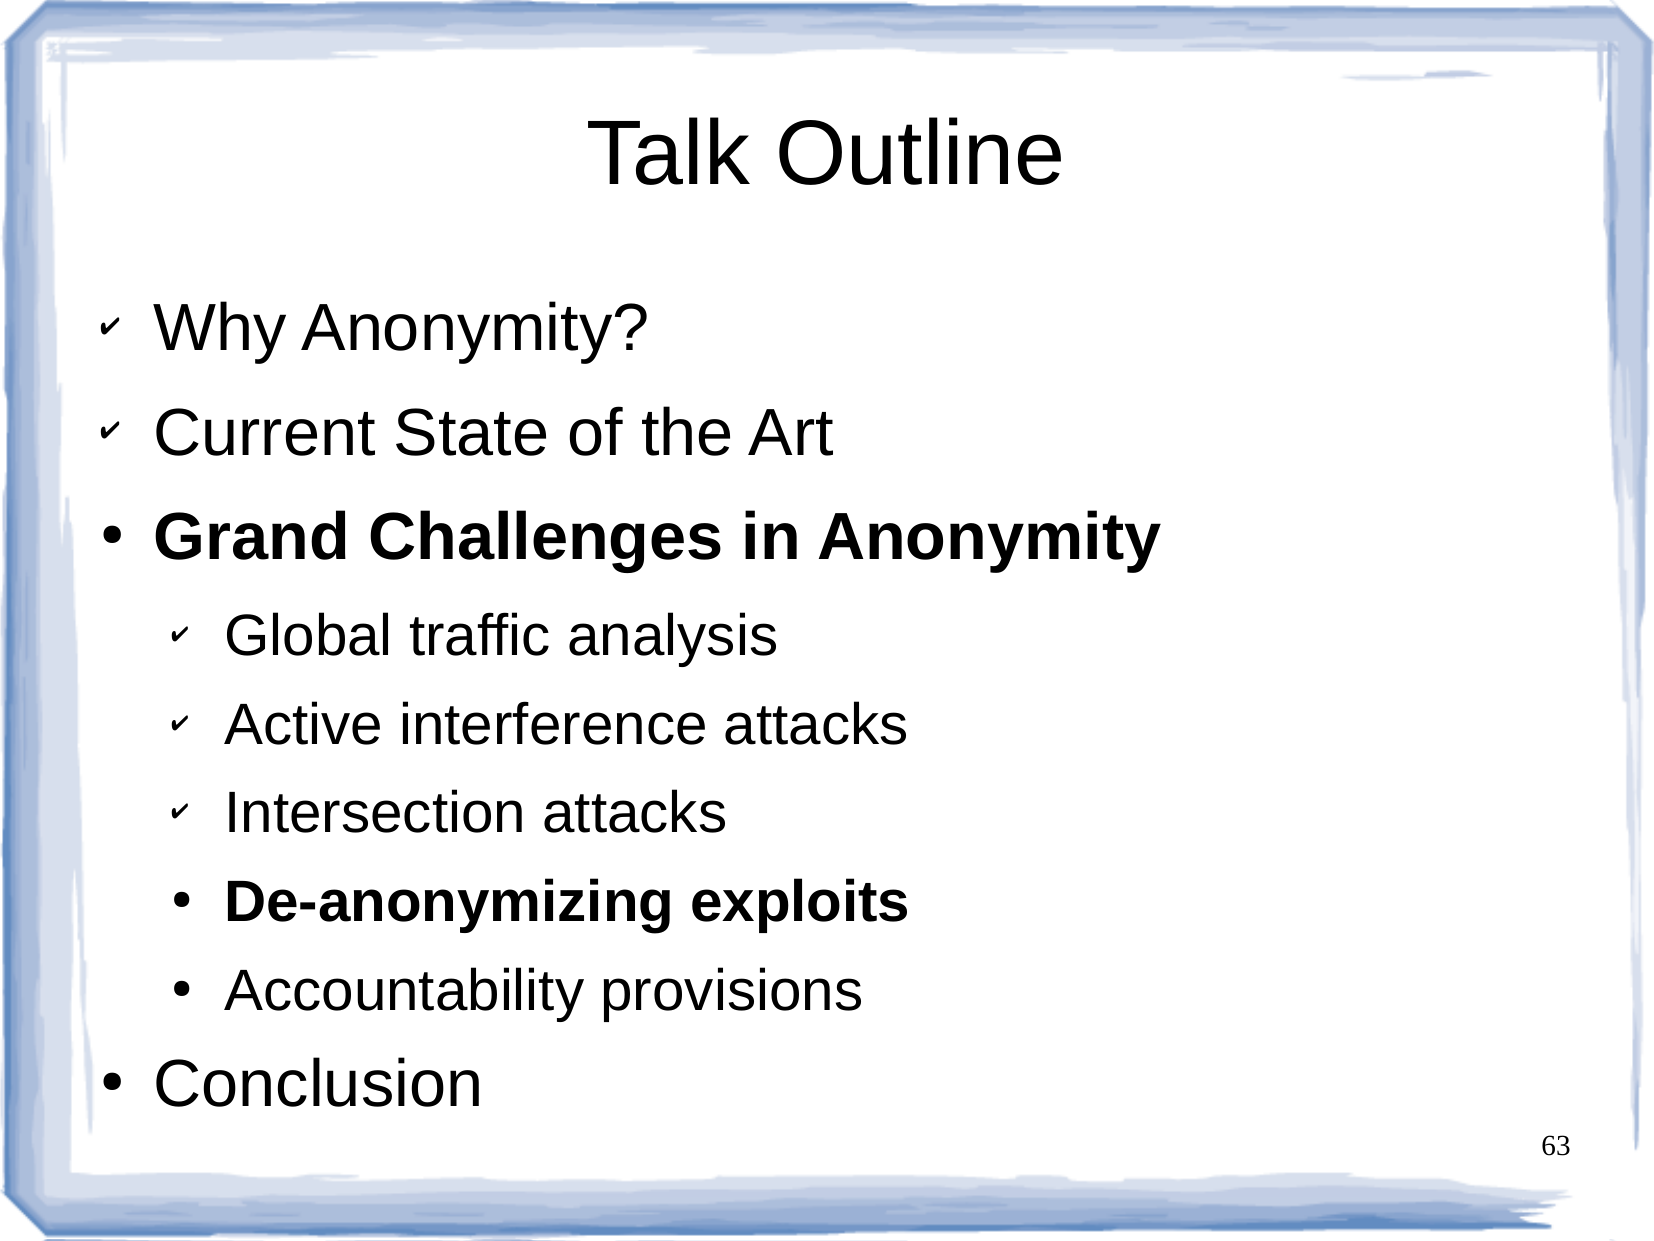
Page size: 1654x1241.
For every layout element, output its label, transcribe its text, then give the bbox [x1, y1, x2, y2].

title Talk Outline [82, 49, 1571, 257]
list Why Anonymity? Current State of the Art Grand Challenges in Anonymity Global traffic analysis Active interference attacks Intersection attacks De-anonymizing exploits Accountability provisions Conclusion [82, 290, 1571, 1120]
picture [0, 0, 1654, 1241]
